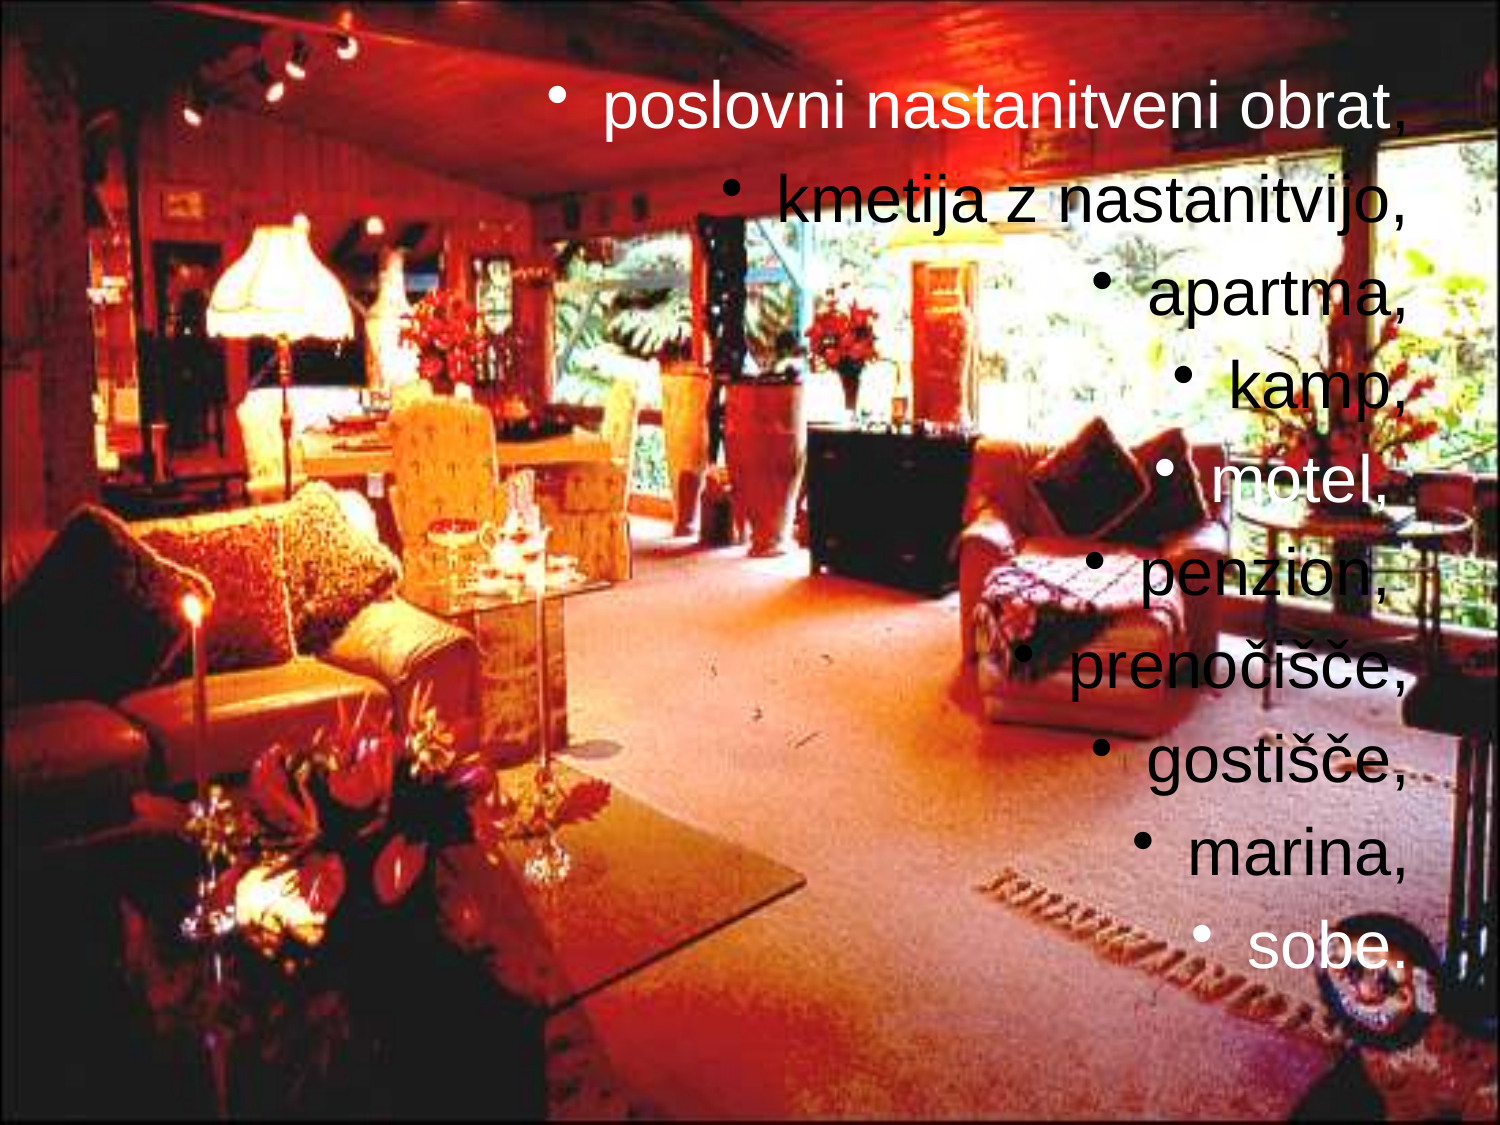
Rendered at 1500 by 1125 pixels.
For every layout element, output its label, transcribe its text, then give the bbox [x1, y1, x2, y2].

list poslovni nastanitveni obrat, kmetija z nastanitvijo, apartma, kamp, motel, penzion, prenočišče, gostišče, marina, sobe. [75, 54, 1425, 1071]
picture [0, 0, 1500, 1125]
